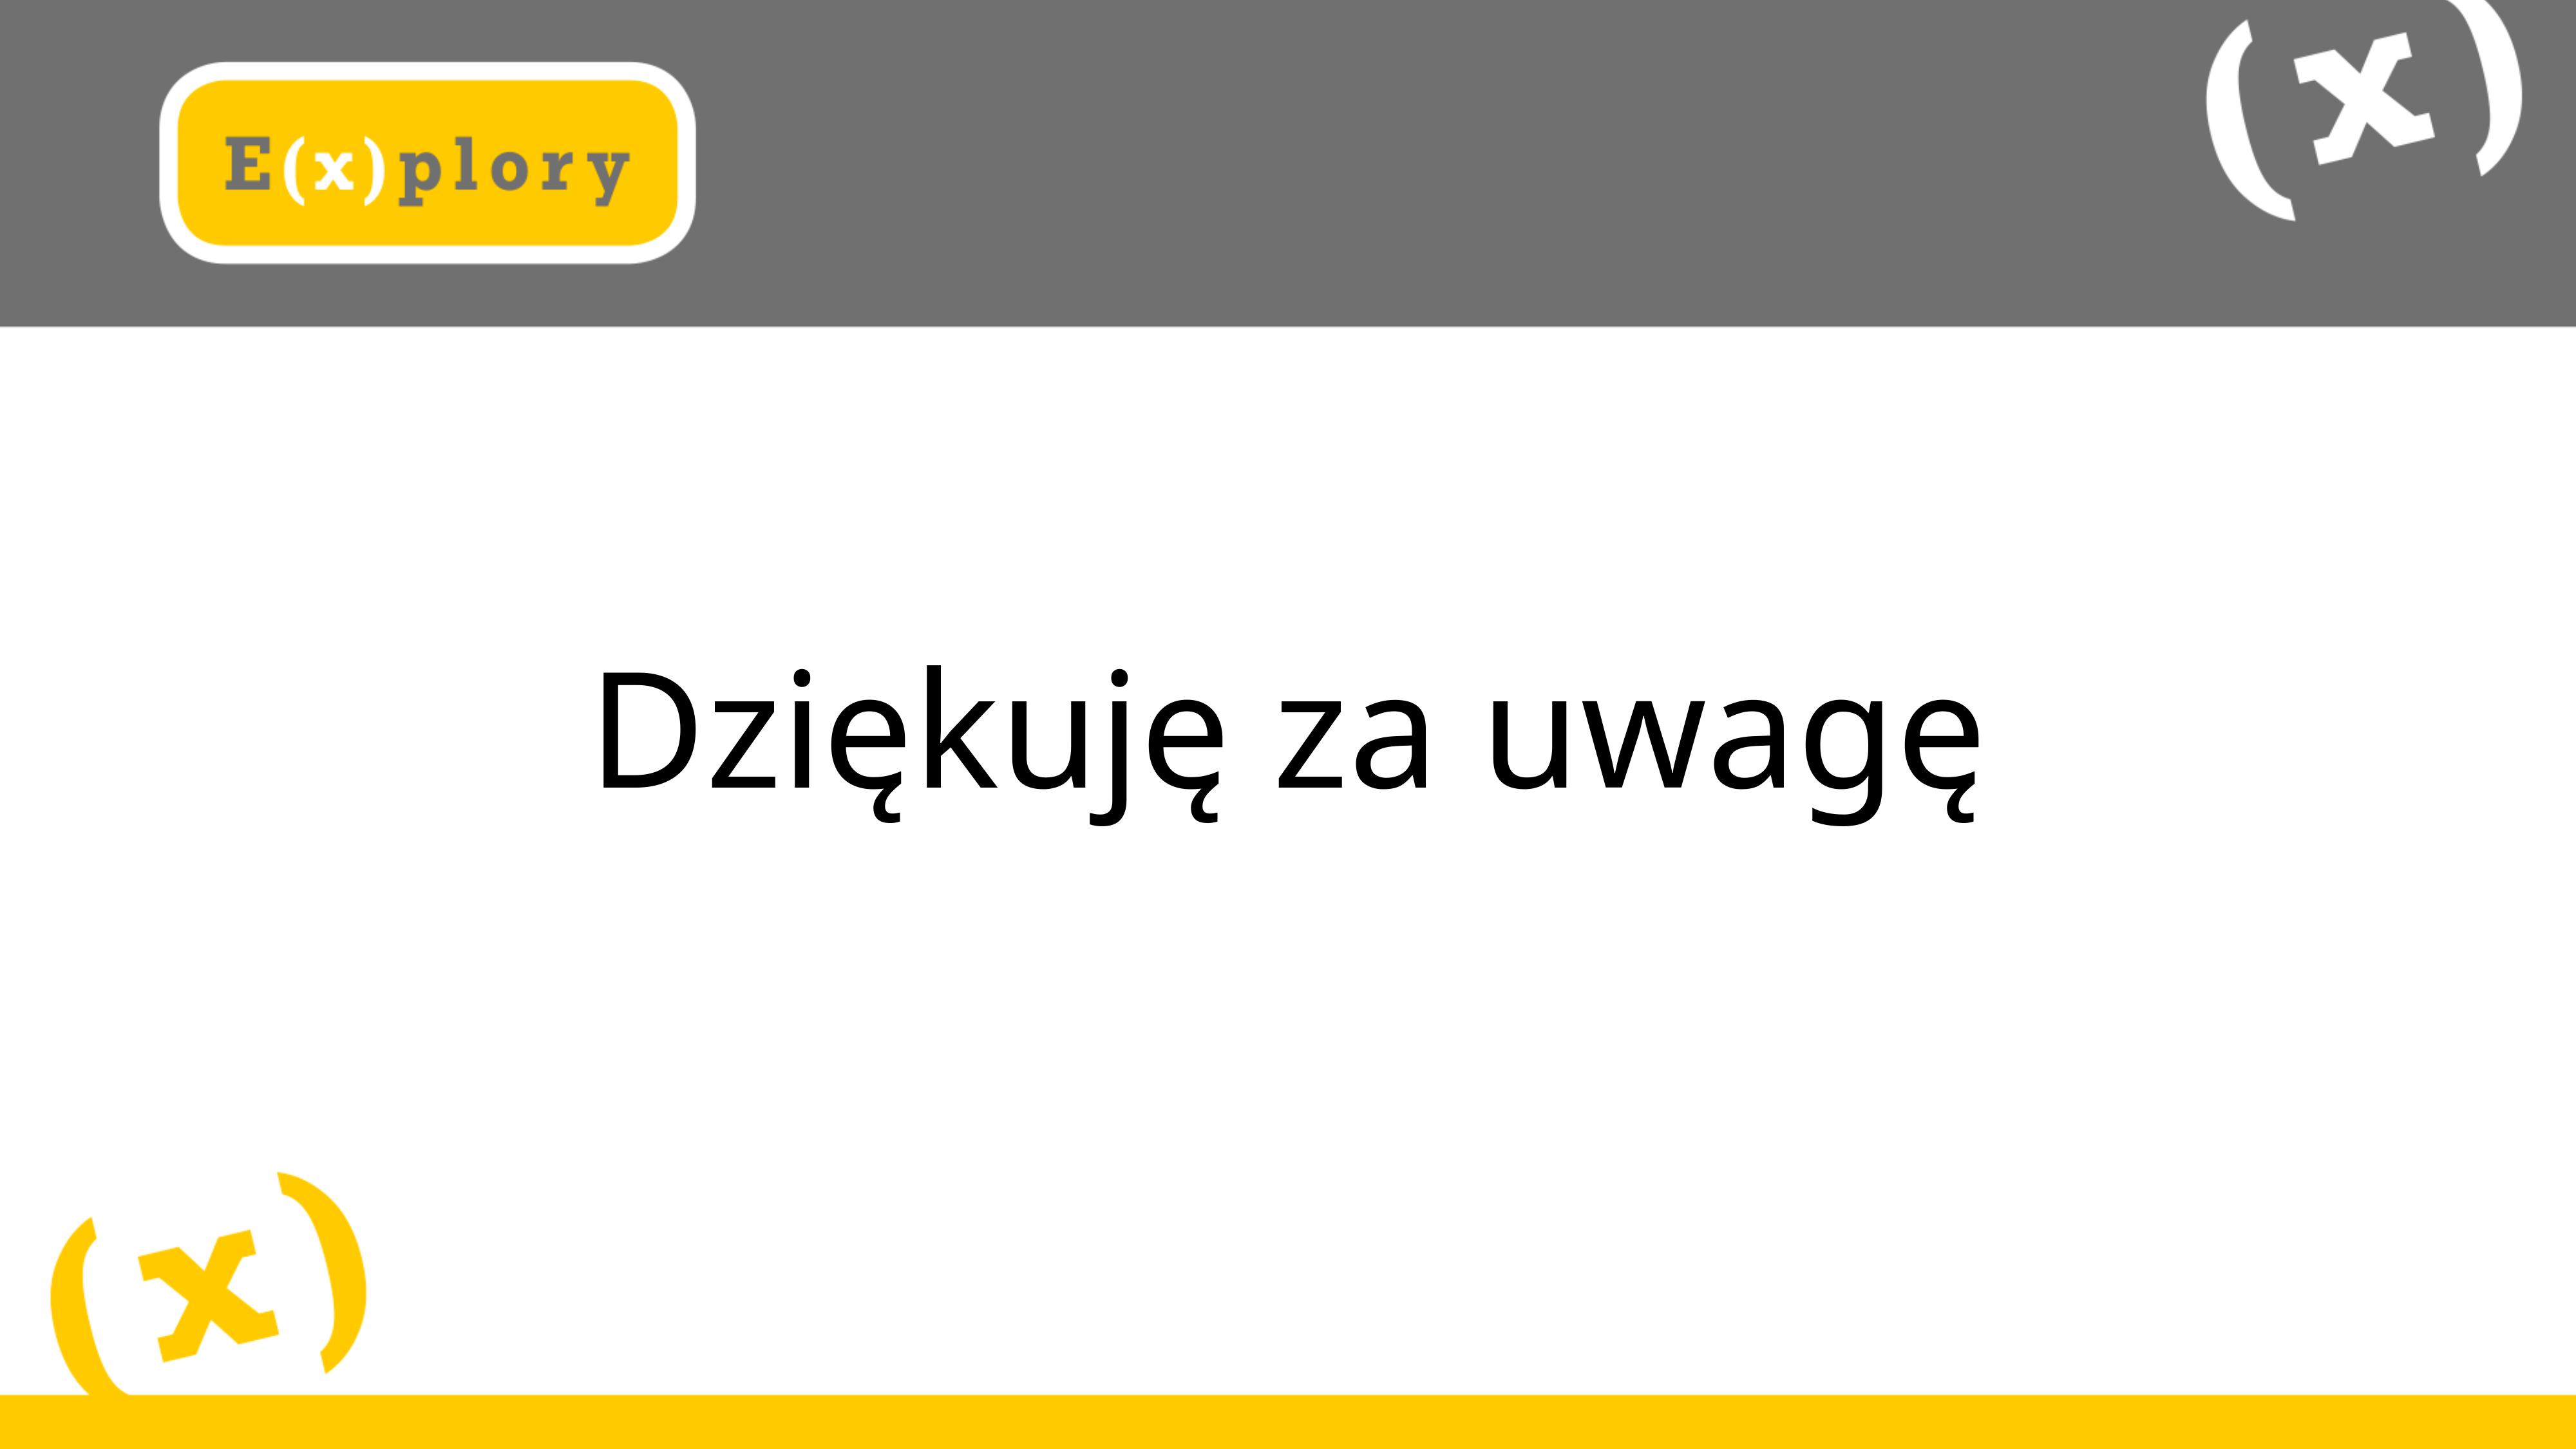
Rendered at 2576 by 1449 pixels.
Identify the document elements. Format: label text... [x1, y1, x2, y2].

picture [0, 0, 2576, 1449]
text_box Dziękuję za uwagę [295, 617, 2281, 830]
